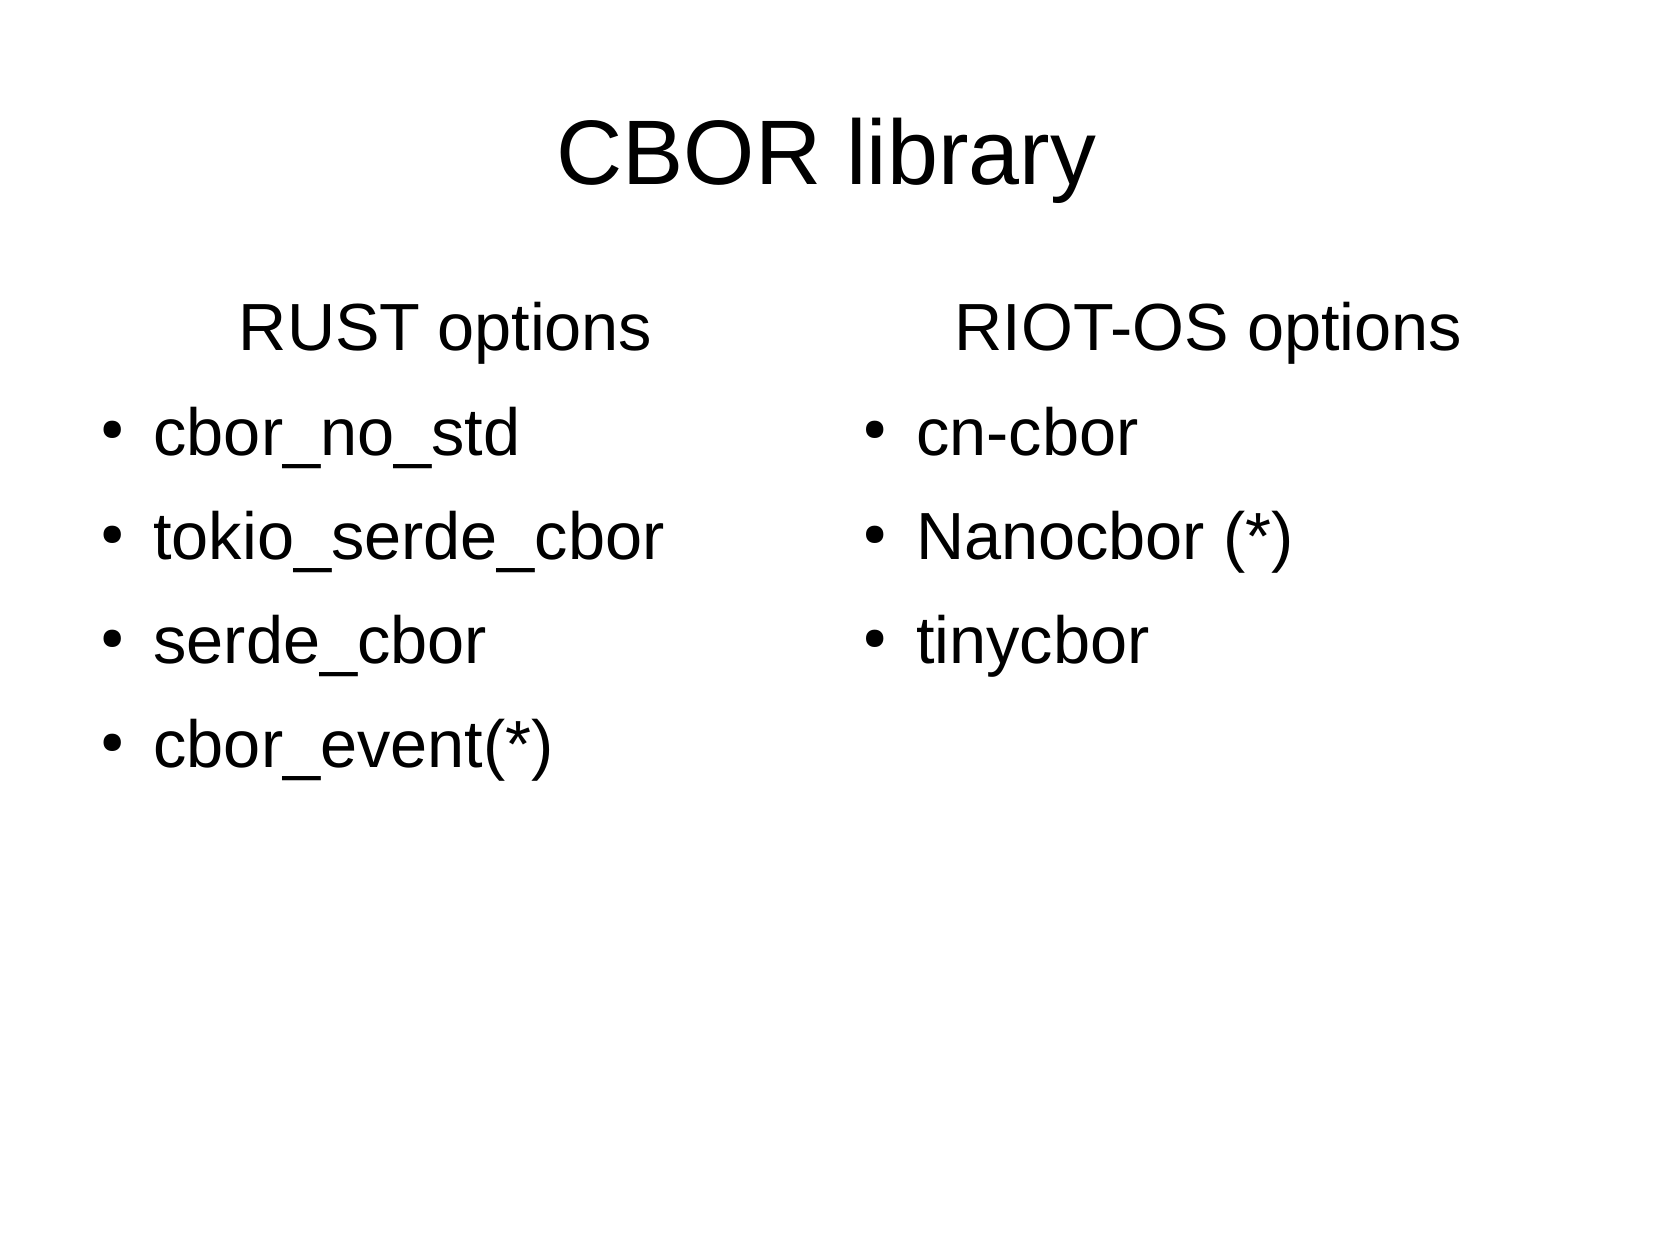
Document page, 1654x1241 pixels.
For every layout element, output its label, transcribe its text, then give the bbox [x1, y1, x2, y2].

title CBOR library [82, 49, 1571, 257]
list RUST options cbor_no_std tokio_serde_cbor serde_cbor cbor_event(*) [82, 290, 809, 1010]
list RIOT-OS options cn-cbor Nanocbor (*) tinycbor [845, 290, 1572, 1010]
